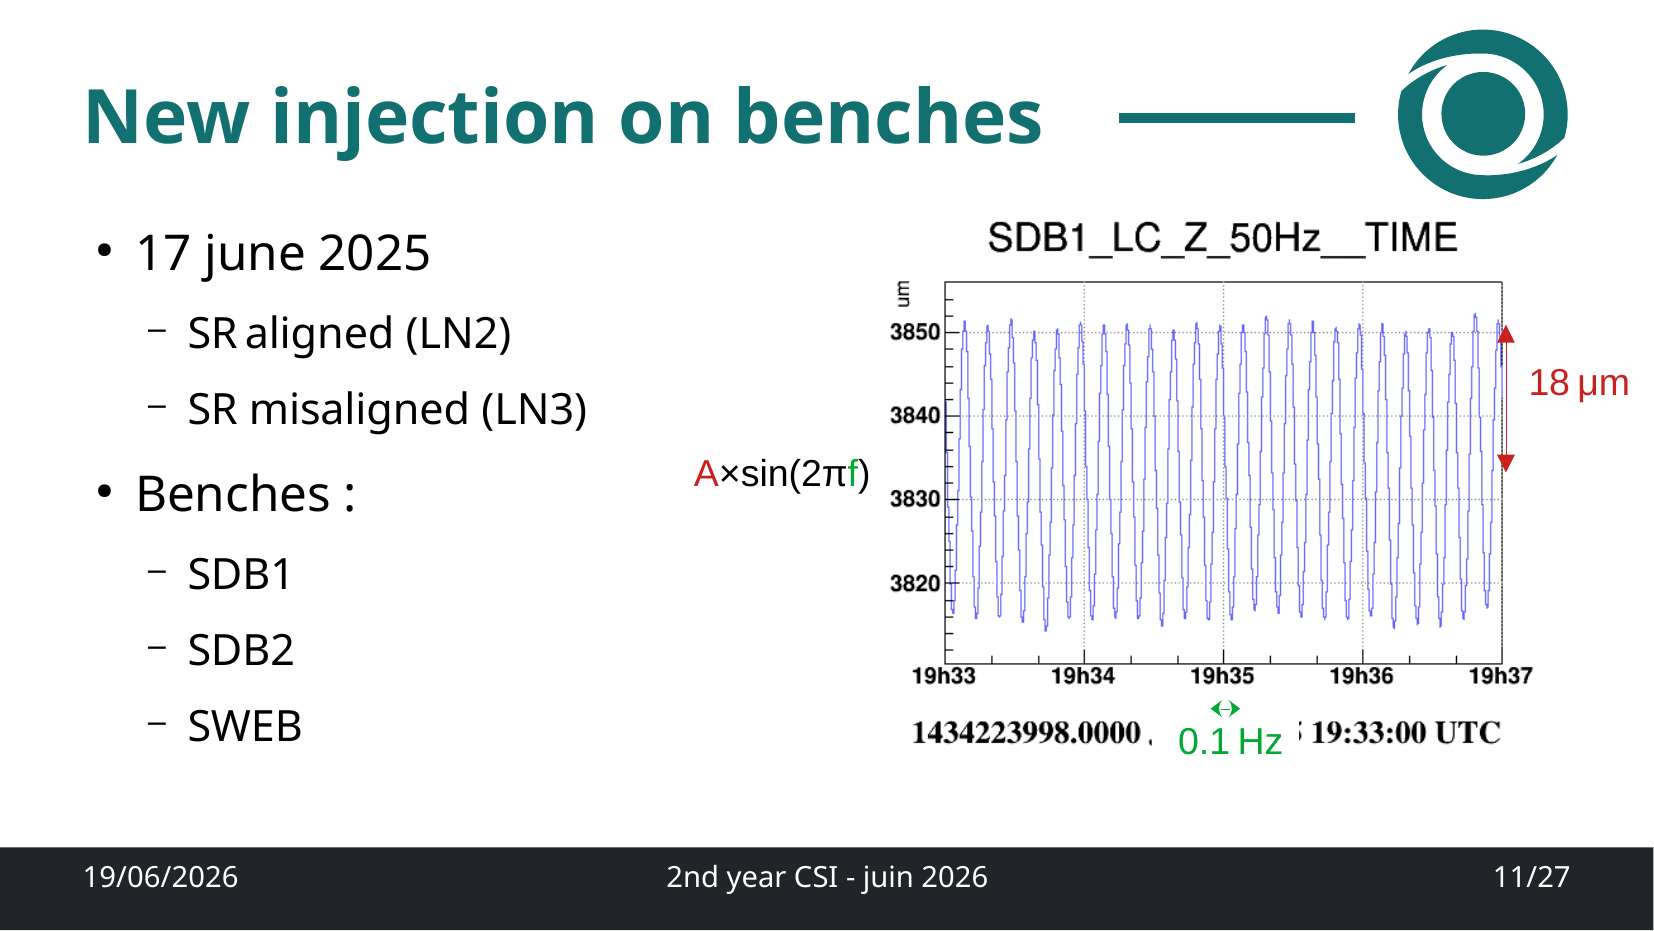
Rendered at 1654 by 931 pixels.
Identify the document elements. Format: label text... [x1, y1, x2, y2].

text_box 18 μm [1505, 354, 1653, 414]
text_box A×sin(2πf) [679, 445, 886, 502]
text_box 0.1 Hz [1151, 713, 1300, 770]
picture [880, 217, 1537, 758]
list 17 june 2025 SR aligned (LN2) SR misaligned (LN3) Benches : SDB1 SDB2 SWEB [82, 217, 809, 758]
title New injection on benches [82, 37, 1241, 193]
